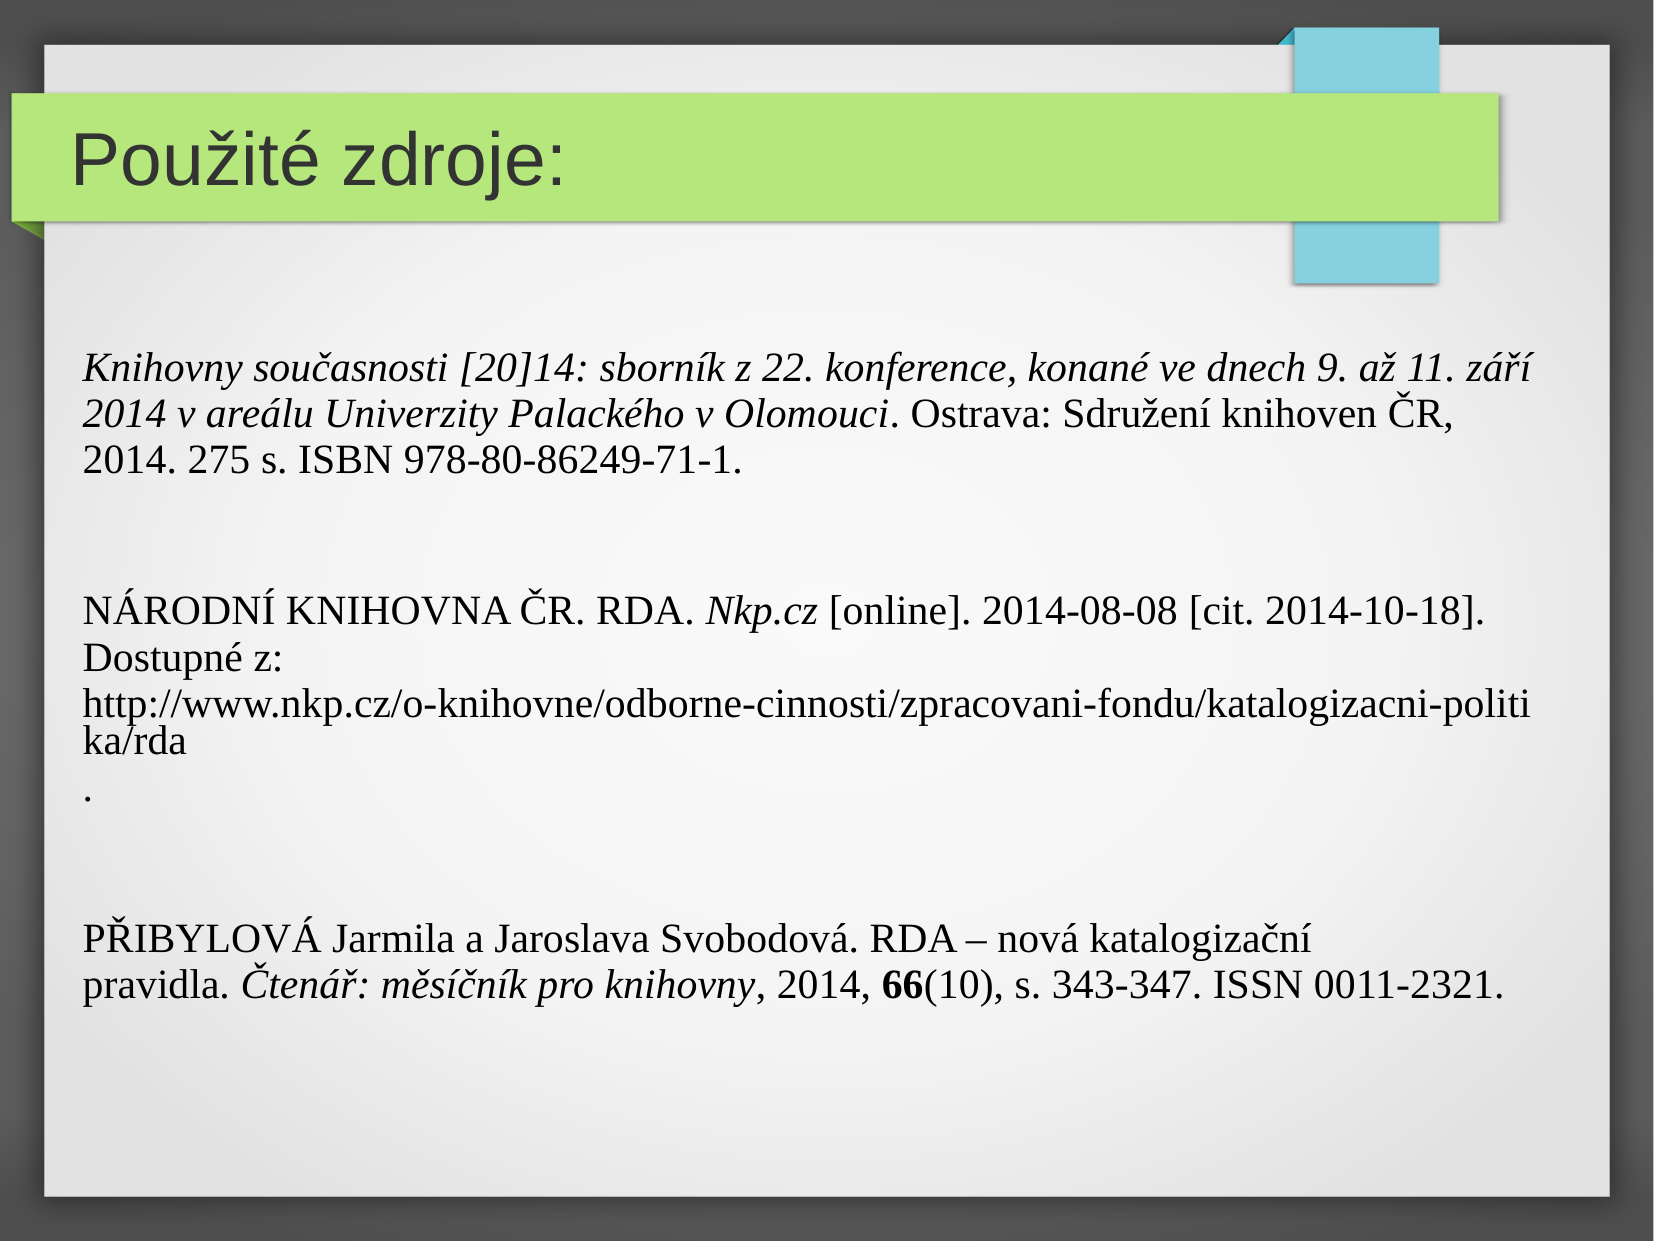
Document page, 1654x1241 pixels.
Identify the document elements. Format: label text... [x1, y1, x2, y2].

list Knihovny současnosti [20]14: sborník z 22. konference, konané ve dnech 9. až 11. září 2014 v areálu Univerzity Palackého v Olomouci. Ostrava: Sdružení knihoven ČR, 2014. 275 s. ISBN 978-80-86249-71-1. NÁRODNÍ KNIHOVNA ČR. RDA. Nkp.cz [online]. 2014-08-08 [cit. 2014-10-18]. Dostupné z: http://www.nkp.cz/o-knihovne/odborne-cinnosti/zpracovani-fondu/katalogizacni-politika/rda. PŘIBYLOVÁ Jarmila a Jaroslava Svobodová. RDA – nová katalogizační pravidla. Čtenář: měsíčník pro knihovny, 2014, 66(10), s. 343-347. ISSN 0011-2321. [82, 343, 1538, 1063]
picture [0, 0, 1654, 1241]
title Použité zdroje: [70, 106, 1229, 213]
